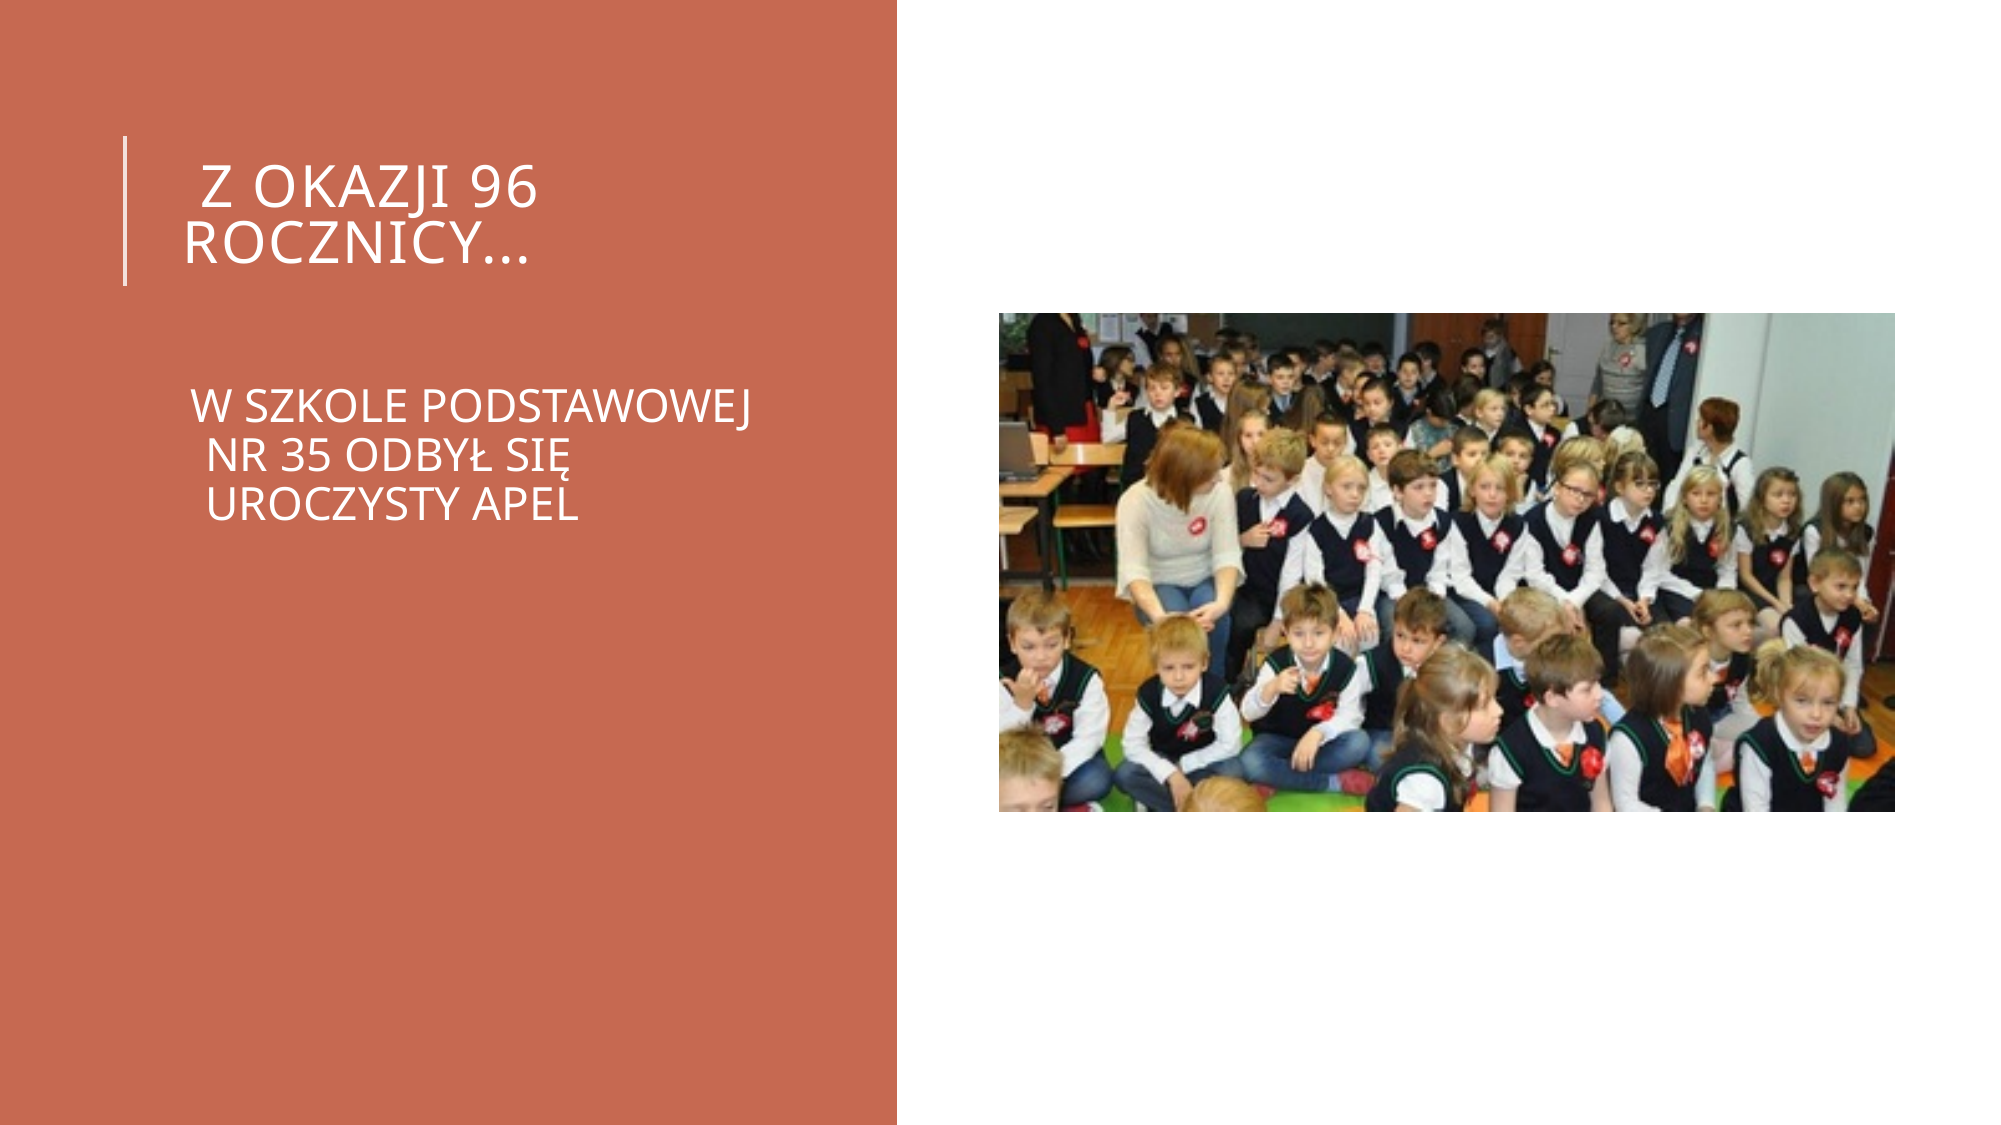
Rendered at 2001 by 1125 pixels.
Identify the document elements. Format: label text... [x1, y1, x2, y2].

picture [999, 313, 1895, 812]
title z okazji 96 rocznicy... [168, 96, 788, 343]
list W SZKOLE PODSTAWOWEJ NR 35 ODBYŁ SIĘ UROCZYSTY APEL [168, 375, 791, 1021]
text_box [0, 0, 897, 1125]
